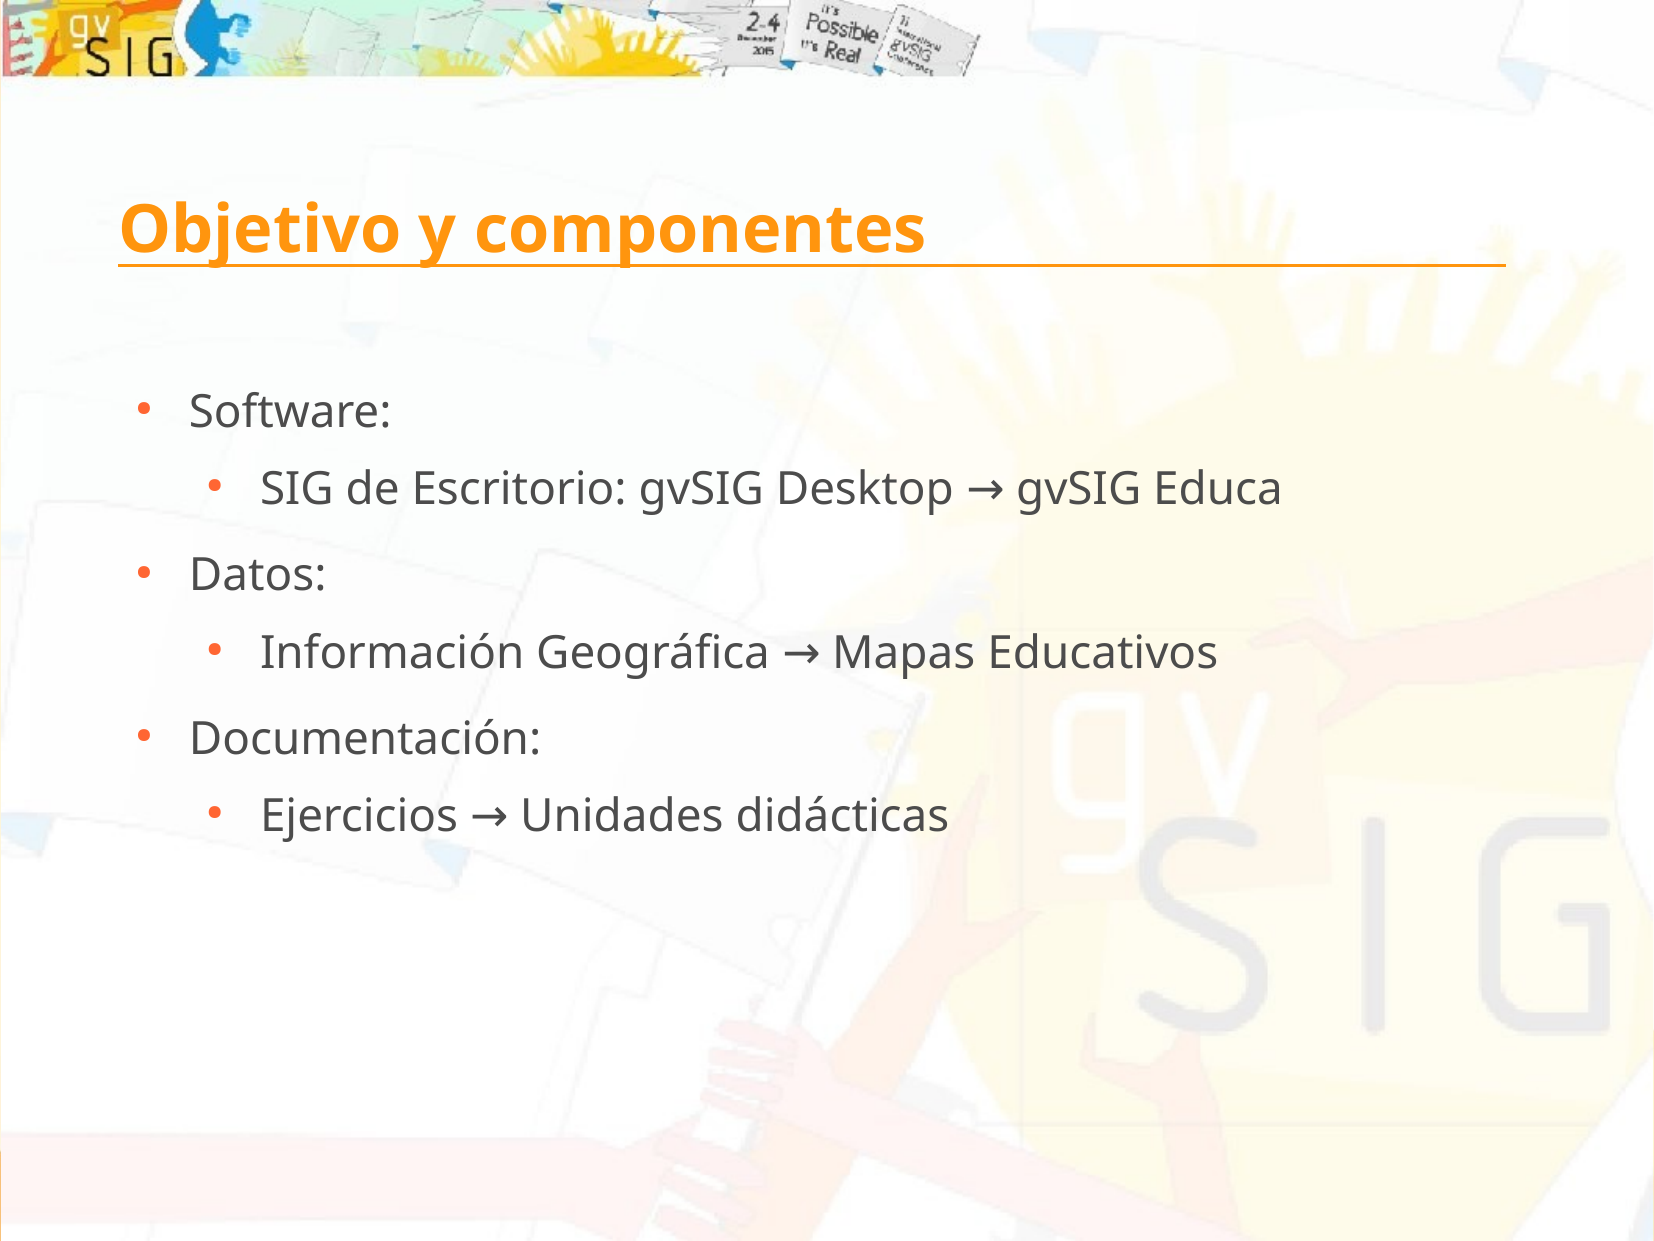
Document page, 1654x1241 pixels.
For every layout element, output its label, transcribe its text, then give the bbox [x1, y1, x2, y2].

title Objetivo y componentes [118, 177, 1607, 276]
list Software: SIG de Escritorio: gvSIG Desktop → gvSIG Educa Datos: Información Geográfica → Mapas Educativos Documentación: Ejercicios → Unidades didácticas [118, 301, 1506, 860]
picture [0, 0, 1654, 1241]
